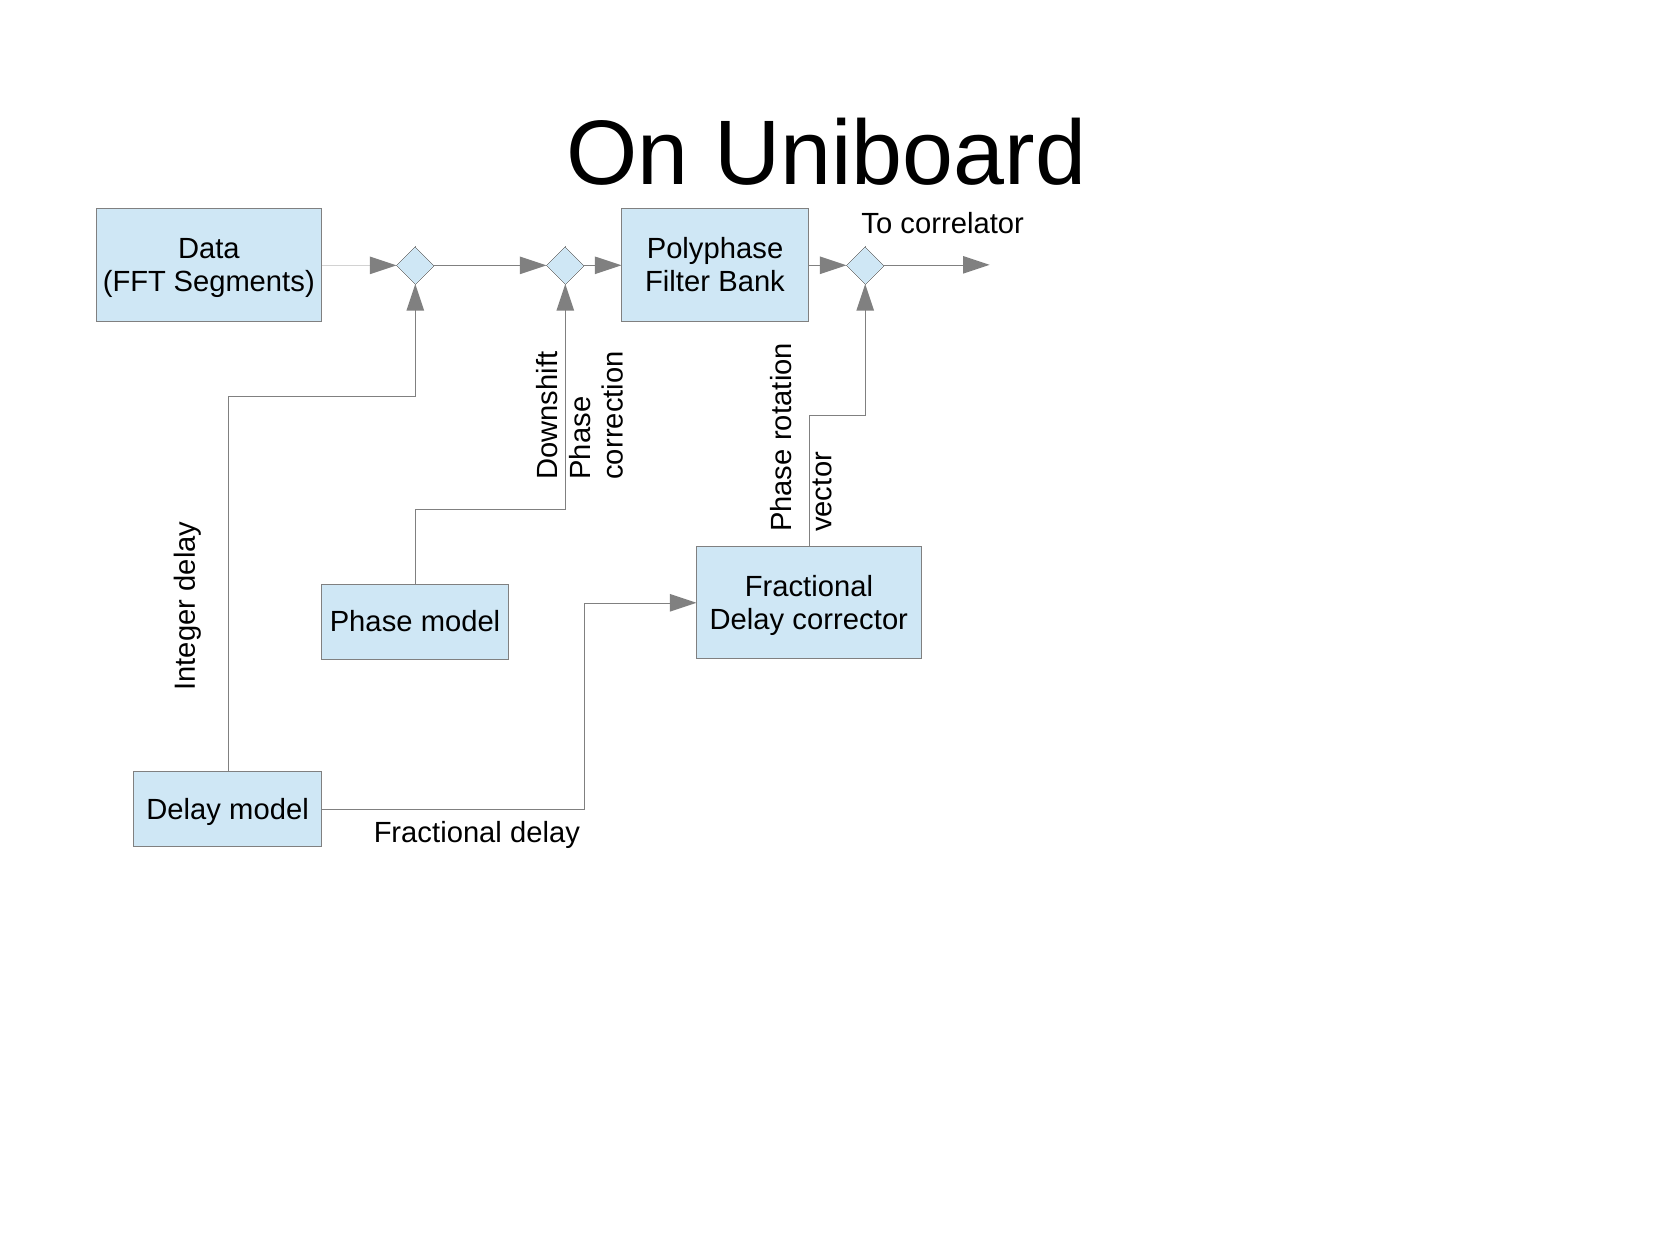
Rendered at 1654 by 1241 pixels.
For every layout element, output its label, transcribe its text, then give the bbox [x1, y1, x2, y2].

text_box Polyphase Filter Bank [621, 208, 809, 322]
text_box Data (FFT Segments) [96, 208, 322, 322]
text_box Downshift Phase correction [523, 270, 649, 495]
text_box Fractional Delay corrector [696, 546, 922, 659]
text_box Phase model [321, 584, 509, 660]
text_box Delay model [133, 771, 322, 847]
text_box [848, 267, 883, 284]
text_box To correlator [846, 199, 1072, 267]
title On Uniboard [82, 49, 1571, 257]
text_box Integer delay [160, 443, 219, 706]
text_box [396, 246, 434, 284]
text_box [546, 246, 584, 270]
text_box Fractional delay [358, 809, 622, 877]
text_box Phase rotation vector [757, 321, 893, 547]
